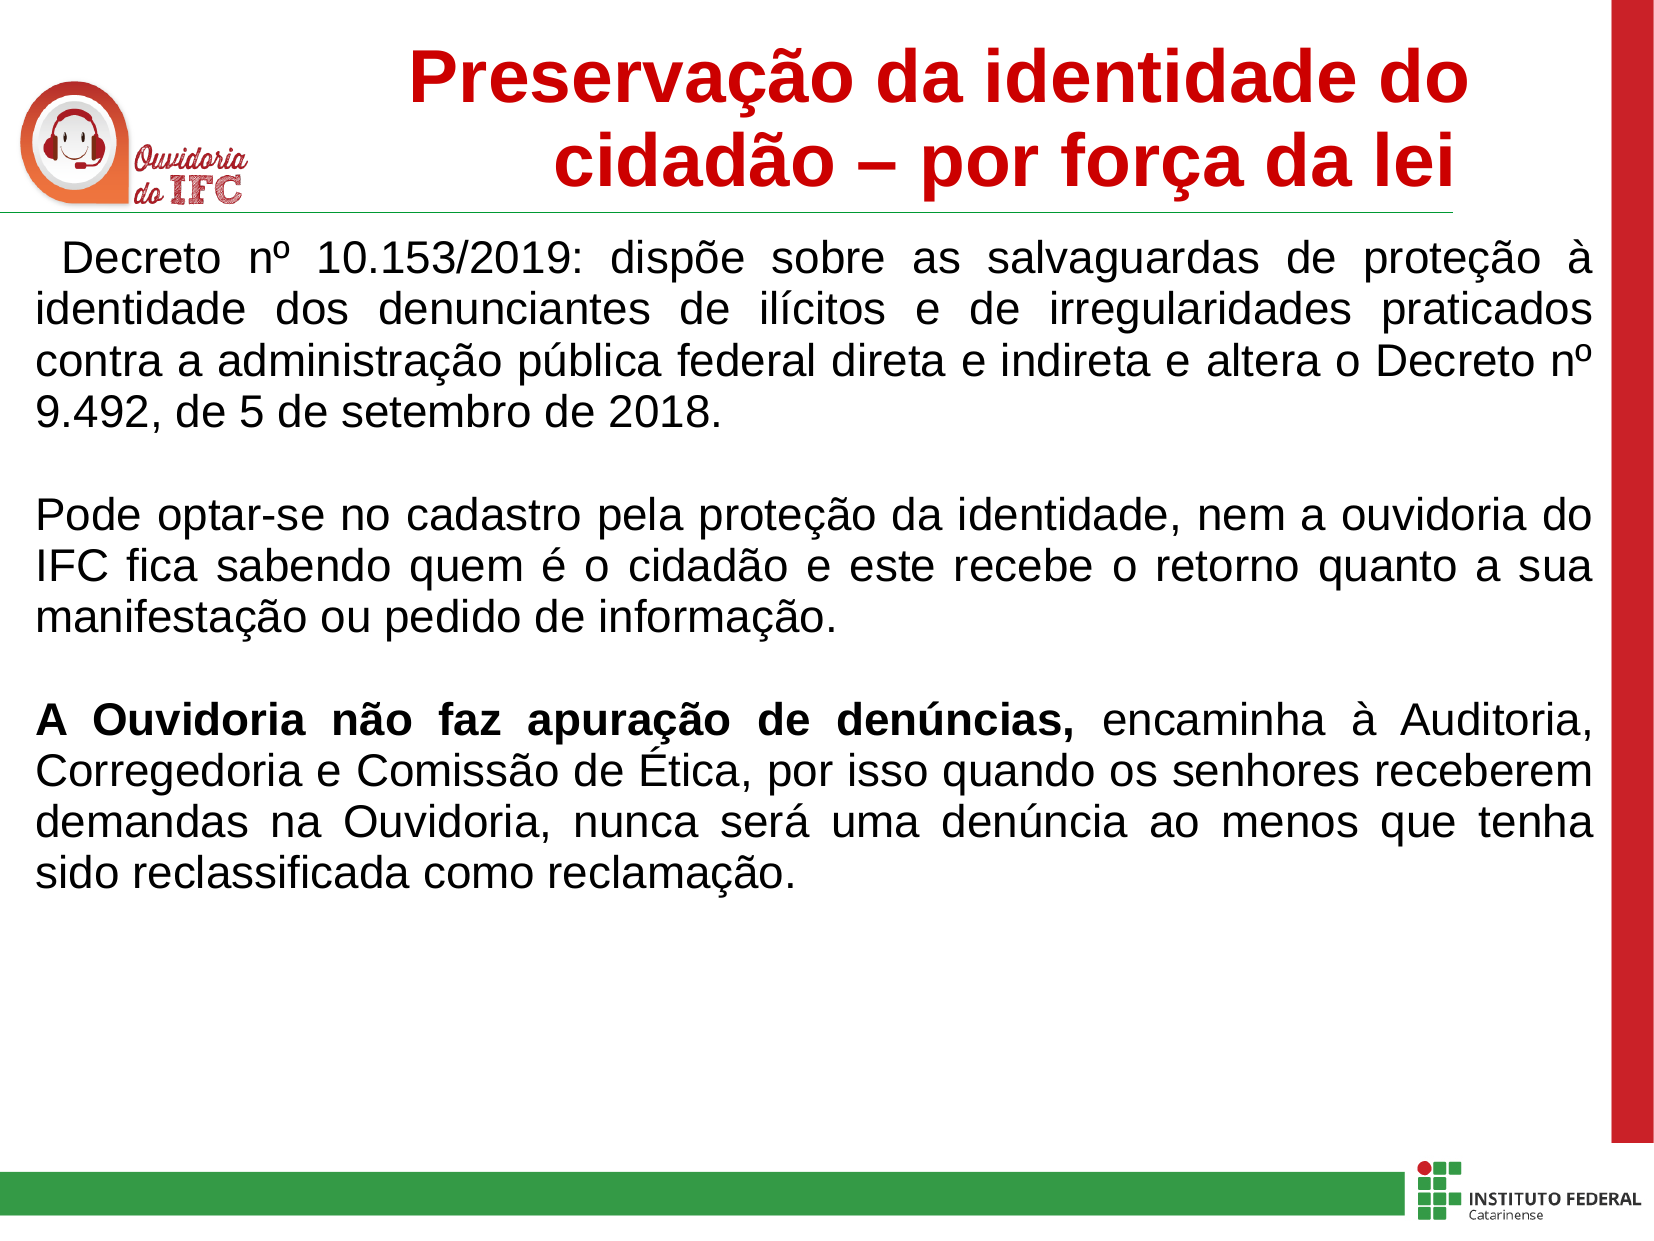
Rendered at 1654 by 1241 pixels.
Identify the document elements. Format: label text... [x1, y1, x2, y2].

picture [0, 0, 1654, 1241]
title Preservação da identidade do cidadão – por força da lei [35, 34, 1607, 203]
subtitle Decreto nº 10.153/2019: dispõe sobre as salvaguardas de proteção à identidade dos denunciantes de ilícitos e de irregularidades praticados contra a administração pública federal direta e indireta e altera o Decreto nº 9.492, de 5 de setembro de 2018. Pode optar-se no cadastro pela proteção da identidade, nem a ouvidoria do IFC fica sabendo quem é o cidadão e este recebe o retorno quanto a sua manifestação ou pedido de informação. A Ouvidoria não faz apuração de denúncias, encaminha à Auditoria, Corregedoria e Comissão de Ética, por isso quando os senhores receberem demandas na Ouvidoria, nunca será uma denúncia ao menos que tenha sido reclassificada como reclamação. [35, 232, 1595, 1241]
